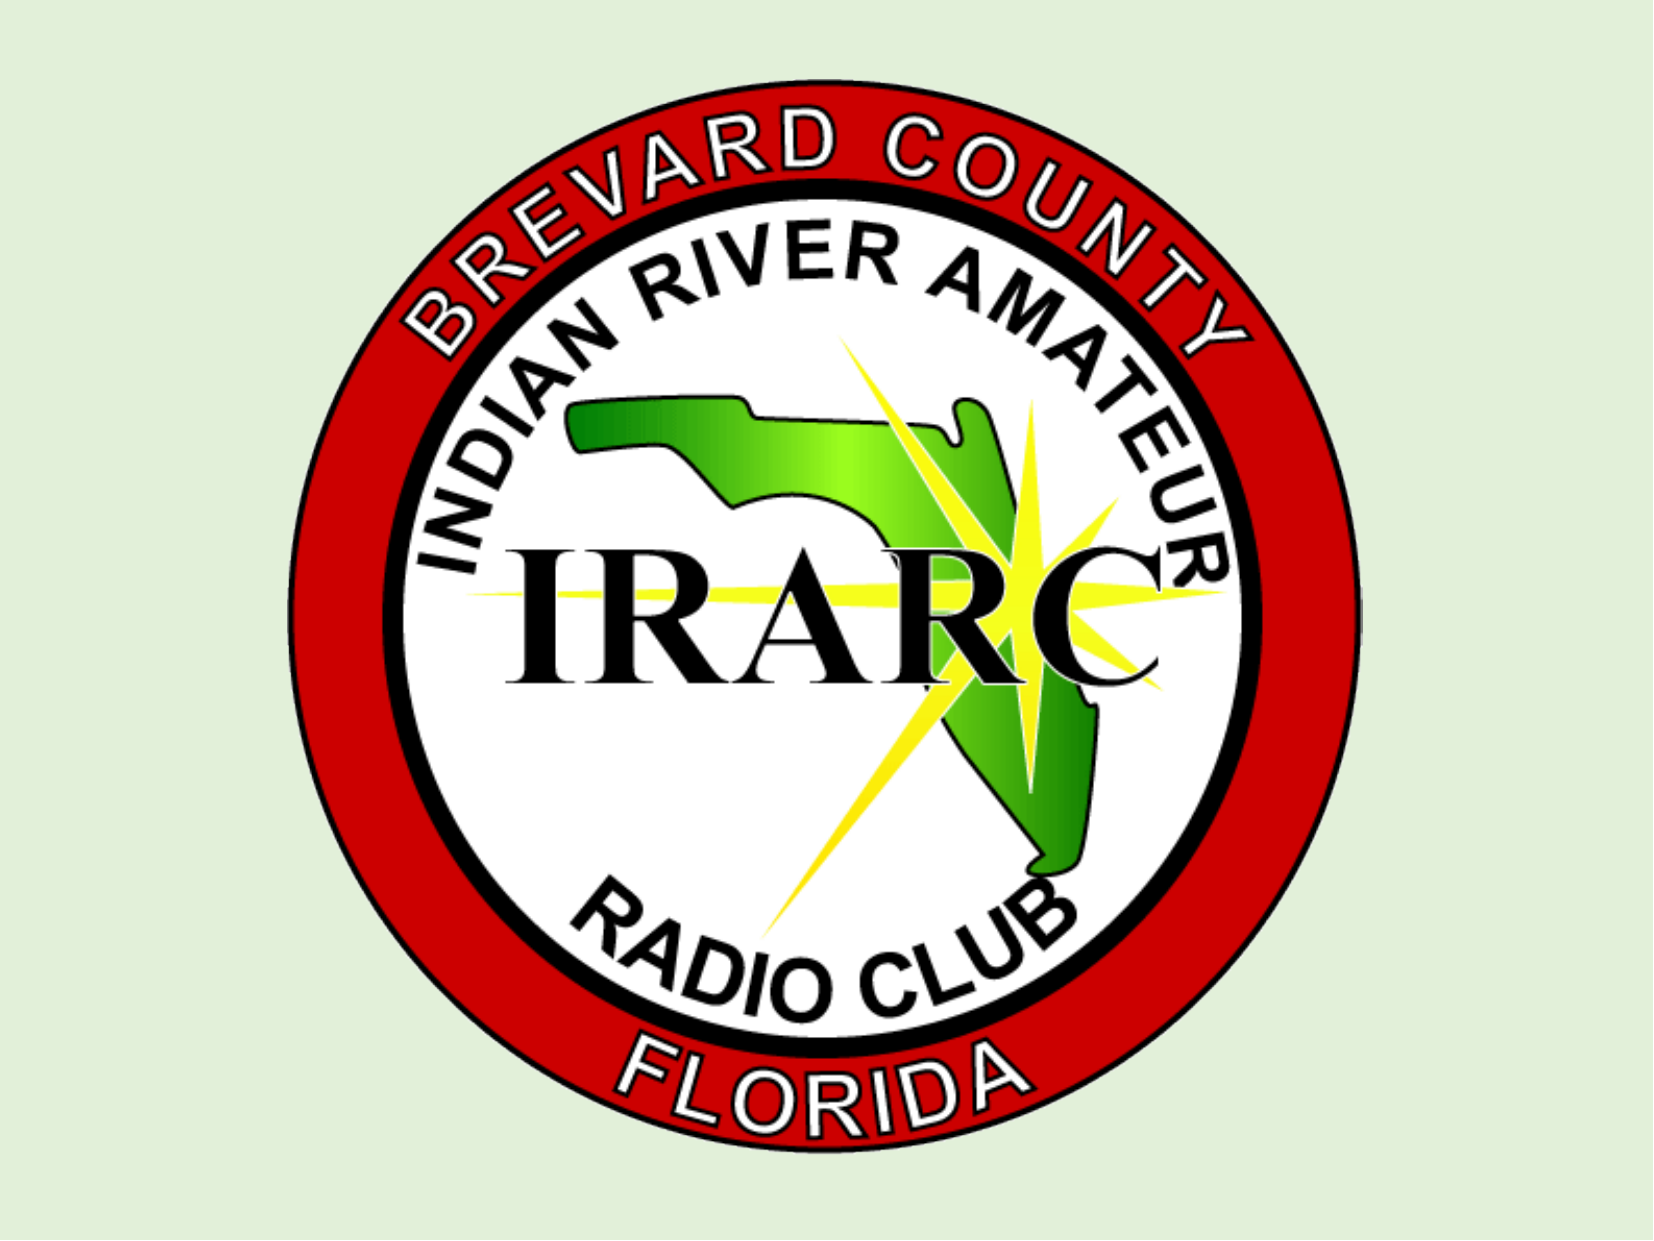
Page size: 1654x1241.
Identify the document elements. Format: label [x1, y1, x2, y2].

picture [287, 79, 1363, 1159]
